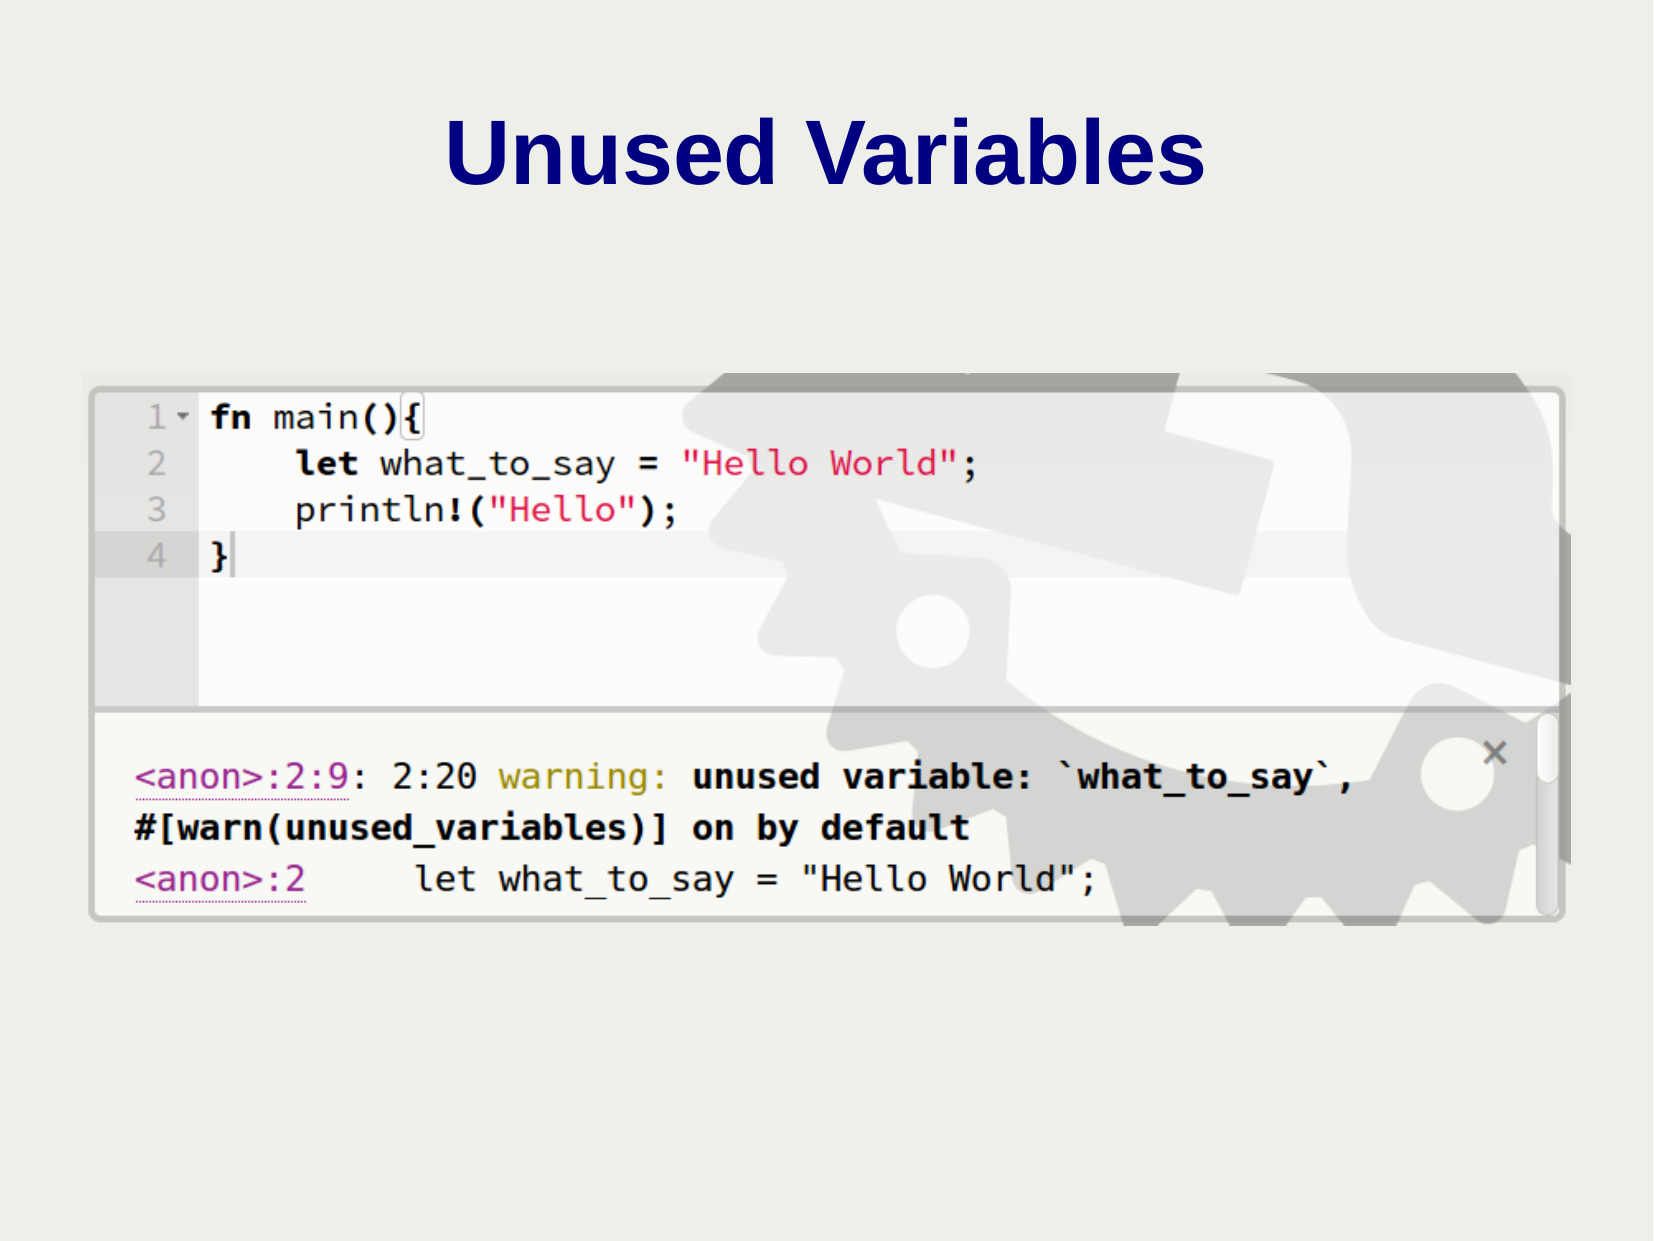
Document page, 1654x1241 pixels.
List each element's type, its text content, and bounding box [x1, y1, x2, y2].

title Unused Variables [82, 49, 1571, 257]
picture [0, 0, 1654, 1241]
